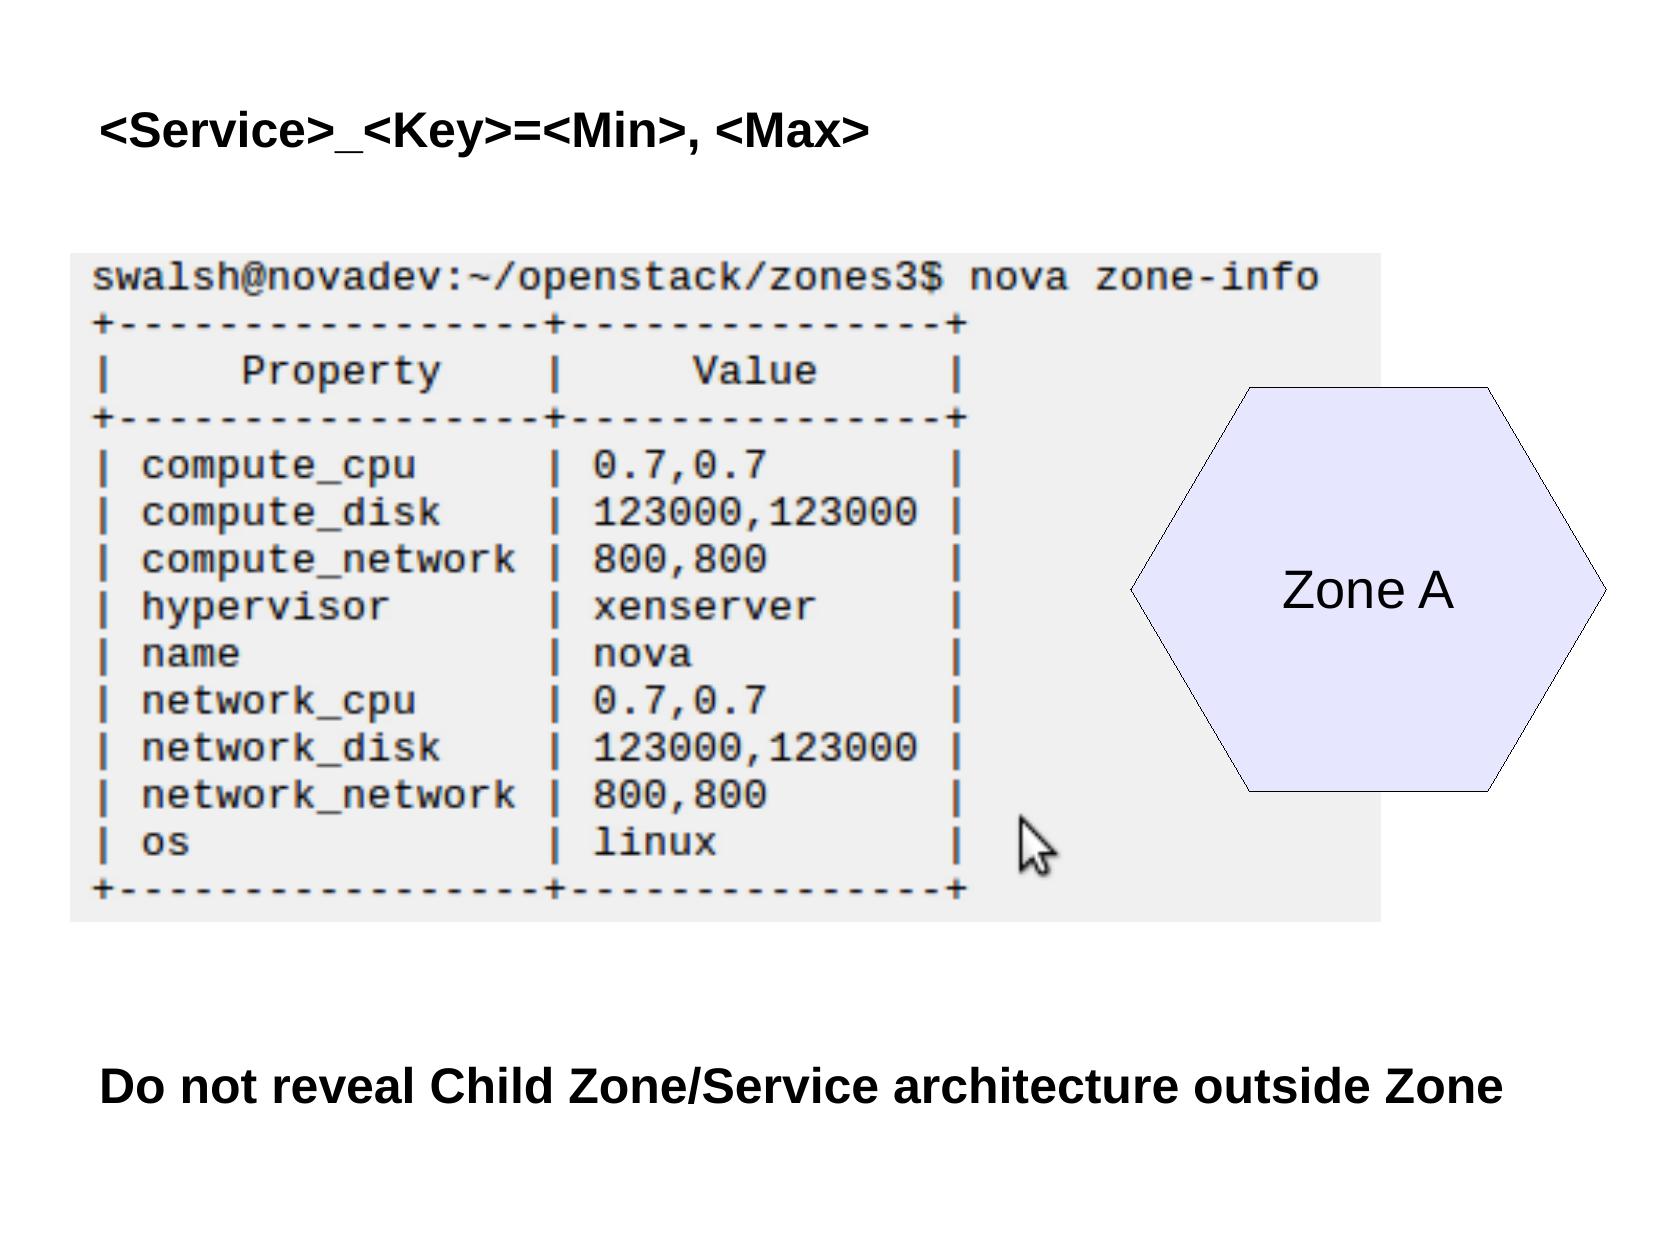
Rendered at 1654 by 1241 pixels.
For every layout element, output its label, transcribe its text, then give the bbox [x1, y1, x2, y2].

picture [70, 253, 1381, 922]
text_box Zone A [1130, 387, 1607, 792]
text_box Do not reveal Child Zone/Service architecture outside Zone [84, 1051, 1521, 1123]
text_box <Service>_<Key>=<Min>, <Max> [84, 94, 886, 167]
